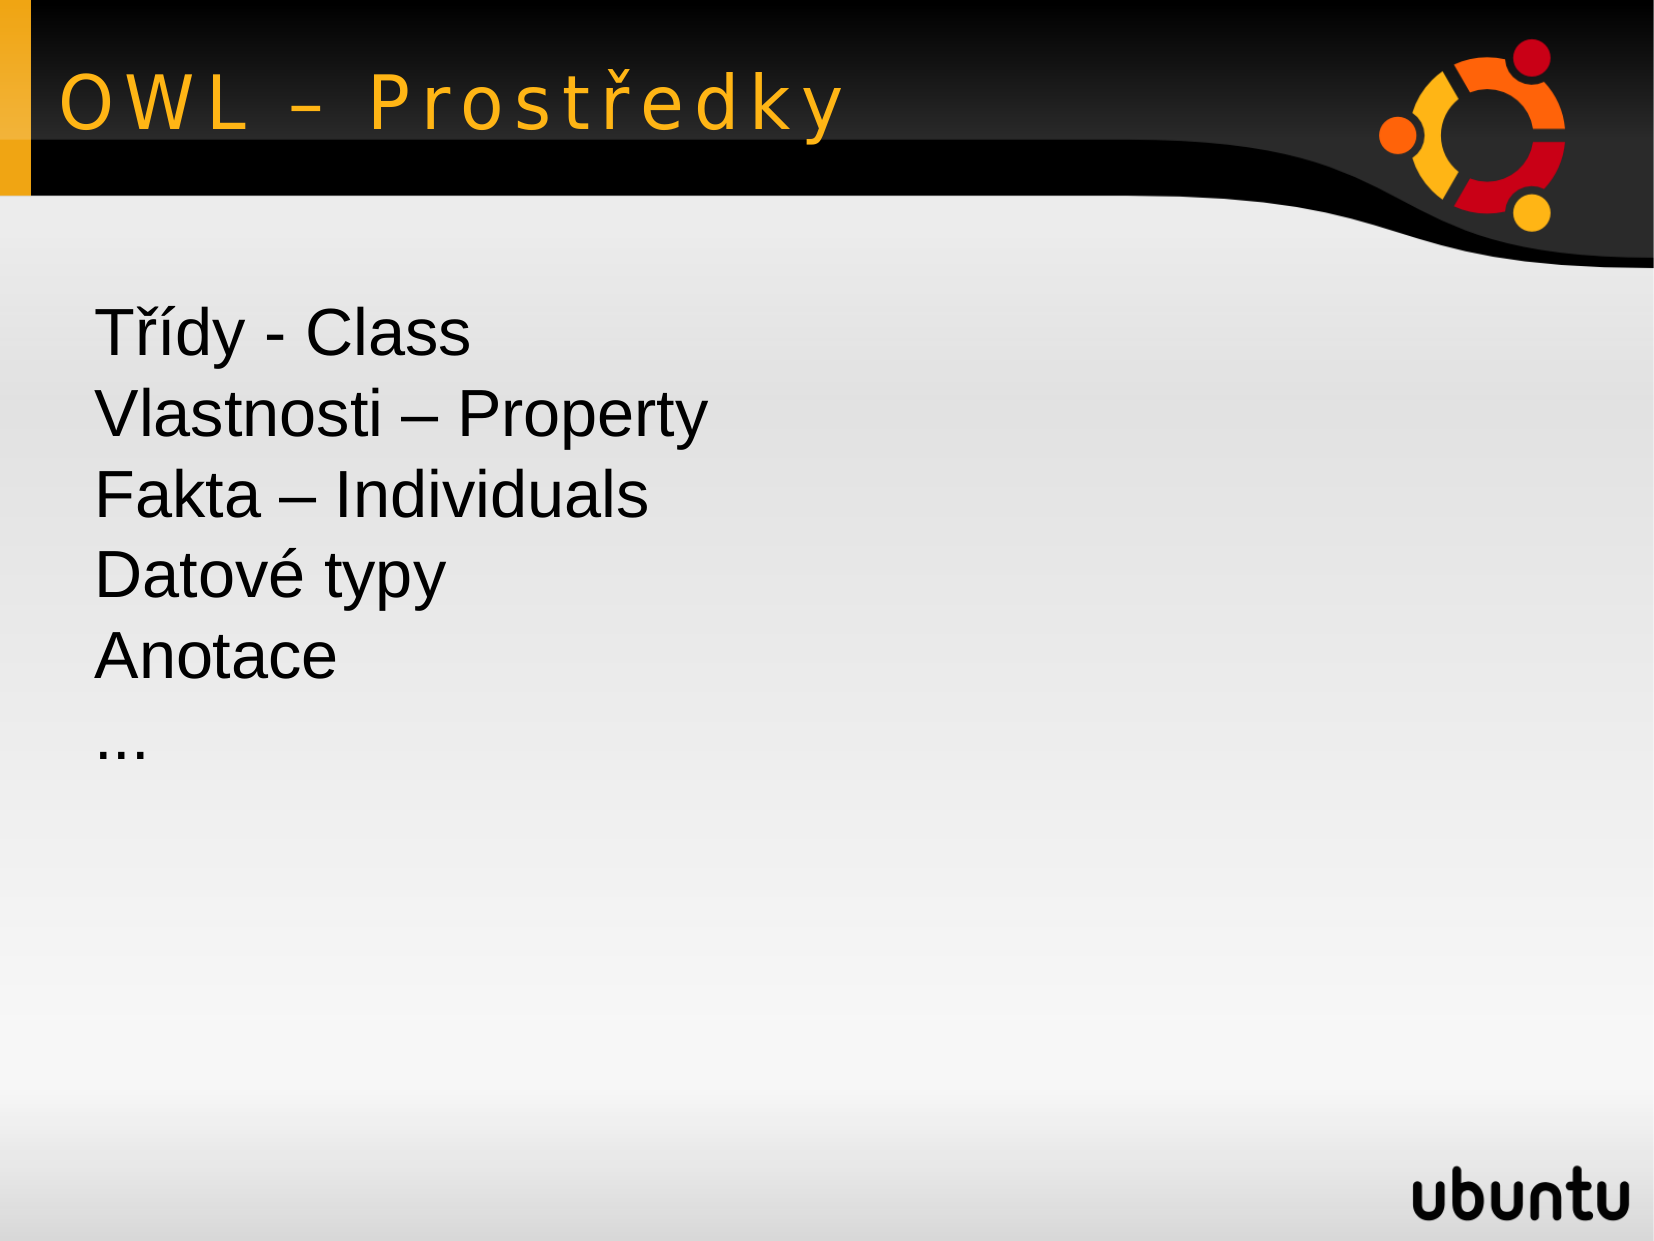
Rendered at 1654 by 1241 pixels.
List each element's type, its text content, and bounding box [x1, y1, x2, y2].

picture [0, 0, 1654, 1241]
title OWL – Prostředky [59, 29, 1270, 178]
list Třídy - Class Vlastnosti – Property Fakta – Individuals Datové typy Anotace ... [76, 295, 1565, 1114]
